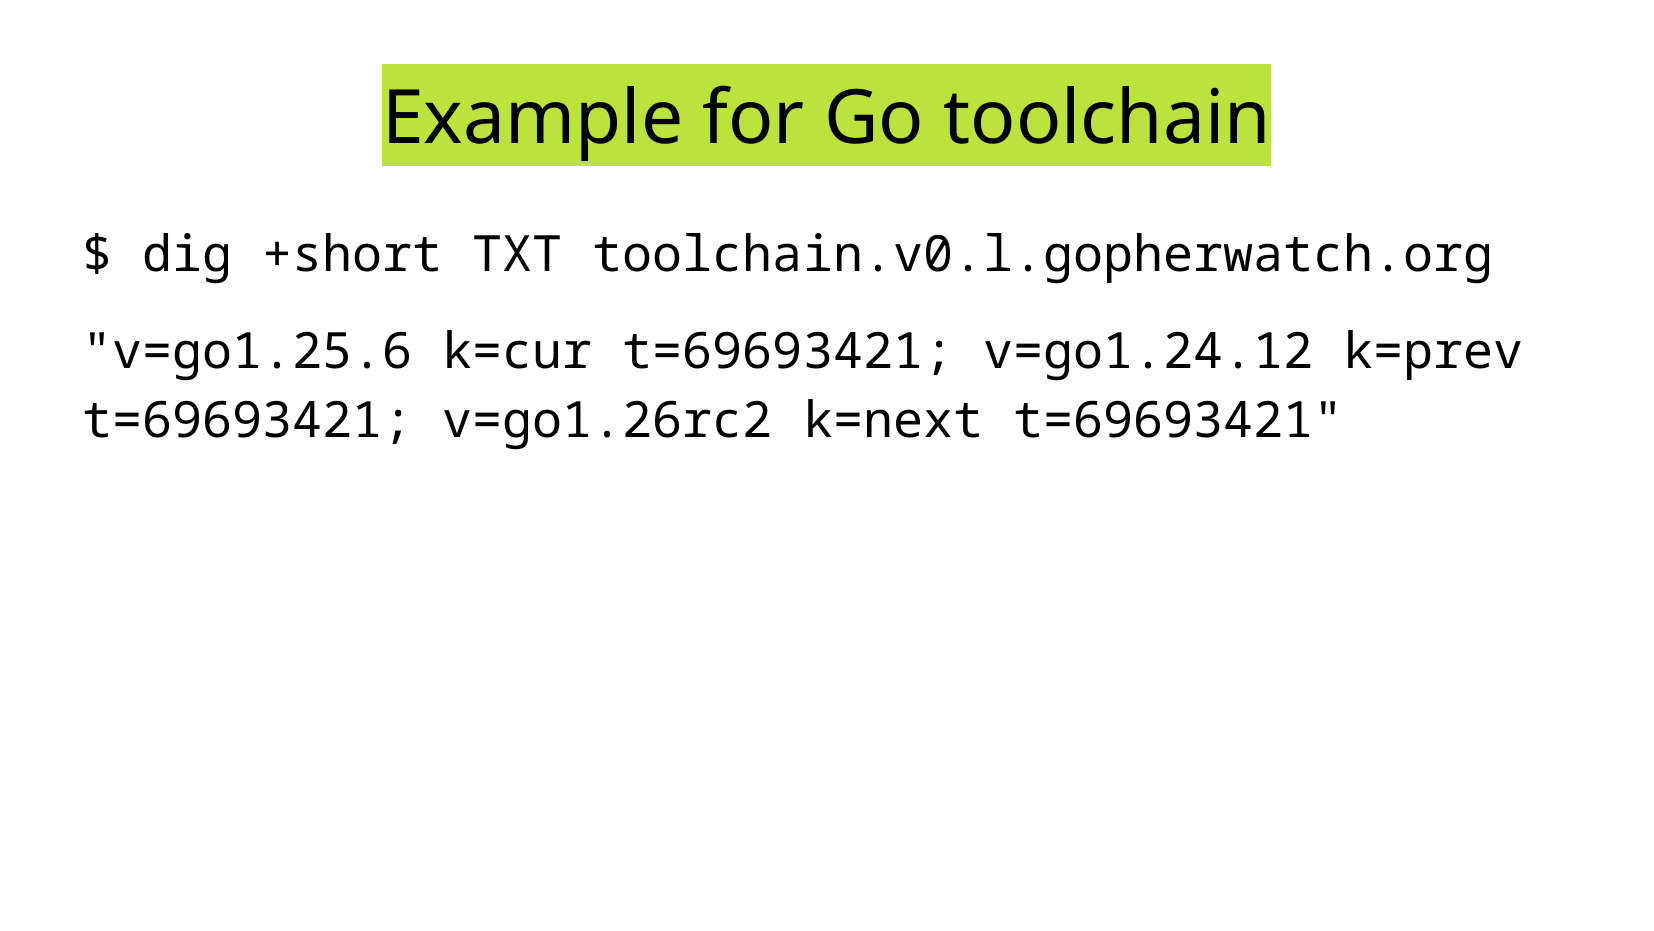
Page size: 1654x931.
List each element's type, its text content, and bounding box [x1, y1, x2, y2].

list $ dig +short TXT toolchain.v0.l.gopherwatch.org "v=go1.25.6 k=cur t=69693421; v=go1.24.12 k=prev t=69693421; v=go1.26rc2 k=next t=69693421" [82, 217, 1571, 758]
title Example for Go toolchain [82, 37, 1571, 193]
